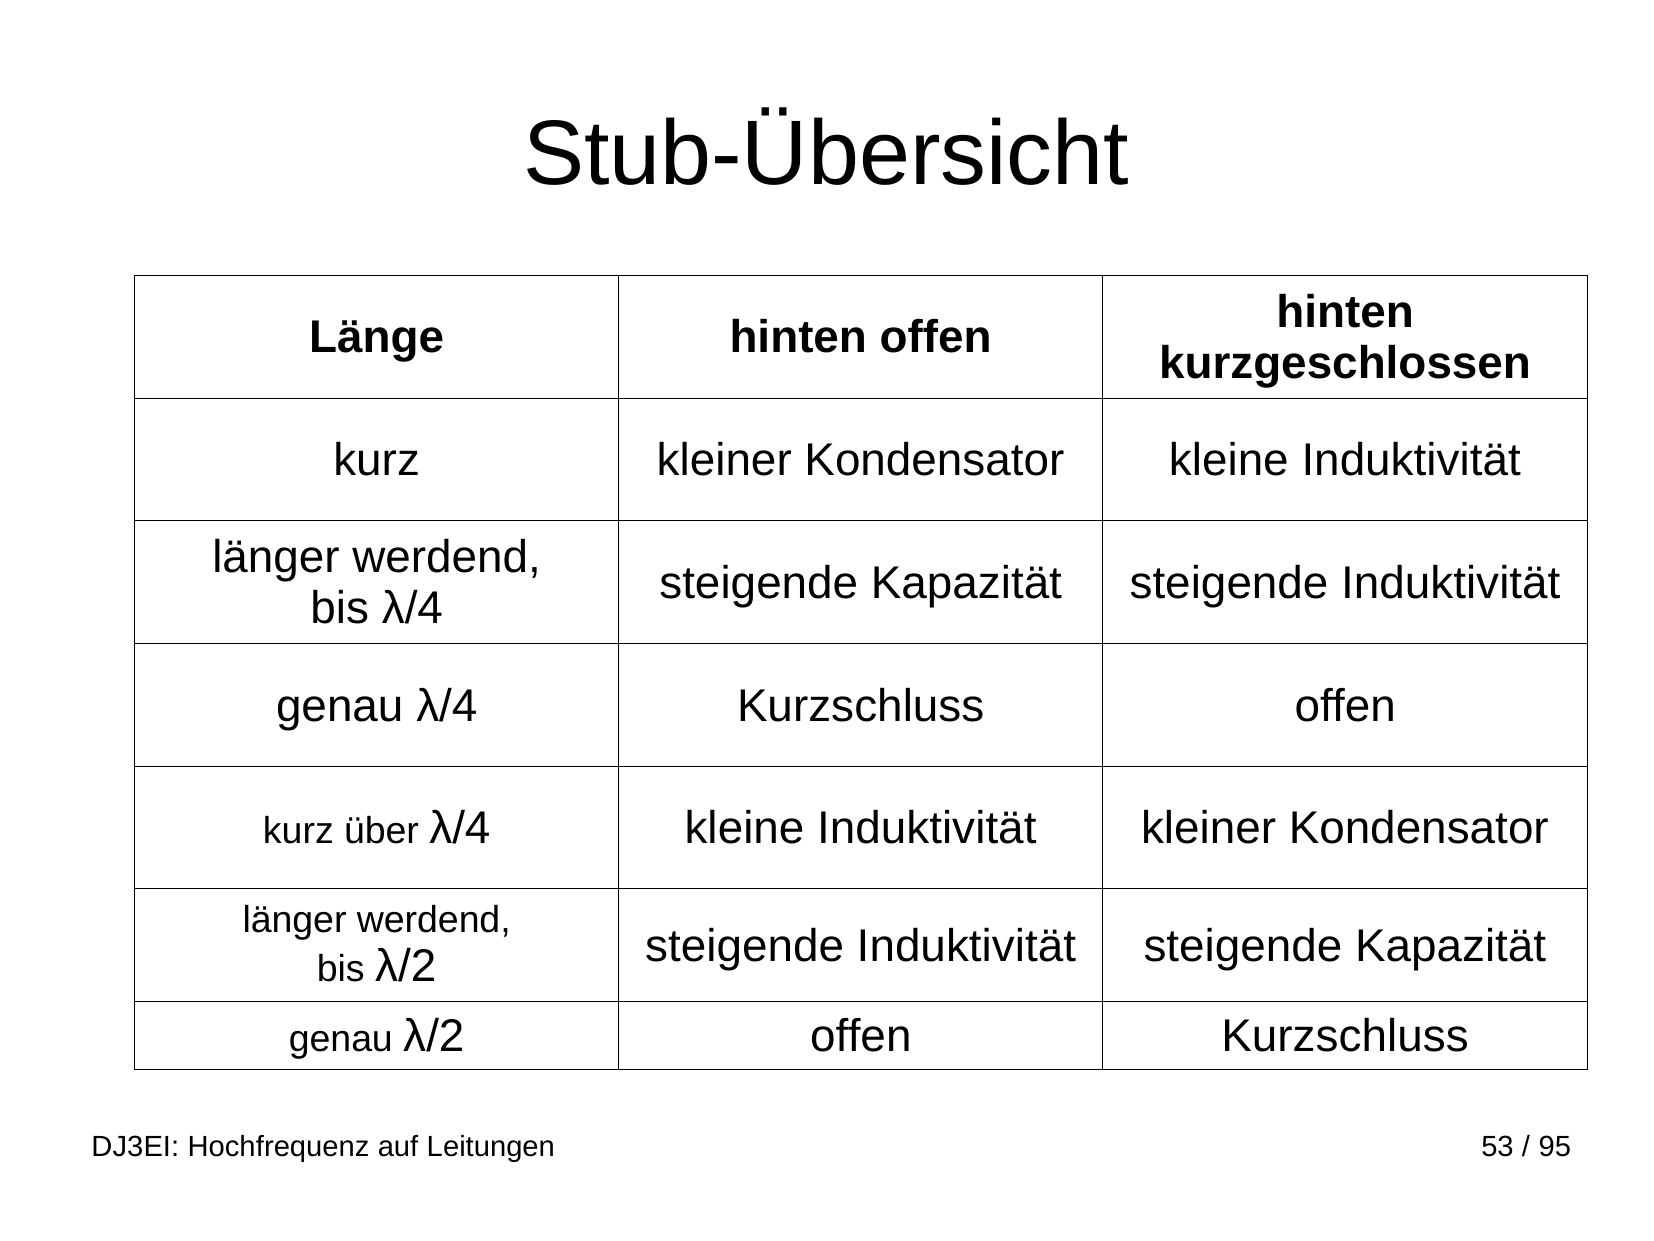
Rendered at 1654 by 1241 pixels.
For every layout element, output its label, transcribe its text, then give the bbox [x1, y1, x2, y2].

table_cell genau λ/4 [135, 644, 618, 766]
table_cell kleiner Kondensator [619, 399, 1102, 520]
table_cell steigende Induktivität [1103, 521, 1587, 643]
table_cell offen [1103, 644, 1587, 766]
table_header hinten offen [619, 276, 1102, 398]
table_cell kurz [135, 399, 618, 520]
table_cell kleiner Kondensator [1103, 767, 1587, 888]
table_cell genau λ/2 [135, 1002, 618, 1069]
table_cell kurz über λ/4 [135, 767, 618, 888]
table_cell steigende Kapazität [619, 521, 1102, 643]
table_header Länge [135, 276, 618, 398]
table_cell steigende Kapazität [1103, 889, 1587, 1001]
table_cell länger werdend, bis λ/2 [135, 889, 618, 1001]
table_cell Kurzschluss [619, 644, 1102, 766]
table_header hinten kurzgeschlossen [1103, 276, 1587, 398]
table_cell kleine Induktivität [1103, 399, 1587, 520]
table_cell steigende Induktivität [619, 889, 1102, 1001]
title Stub-Übersicht [82, 49, 1571, 257]
table_cell offen [619, 1002, 1102, 1069]
table_cell kleine Induktivität [619, 767, 1102, 888]
table_cell Kurzschluss [1103, 1002, 1587, 1069]
table_cell länger werdend, bis λ/4 [135, 521, 618, 643]
